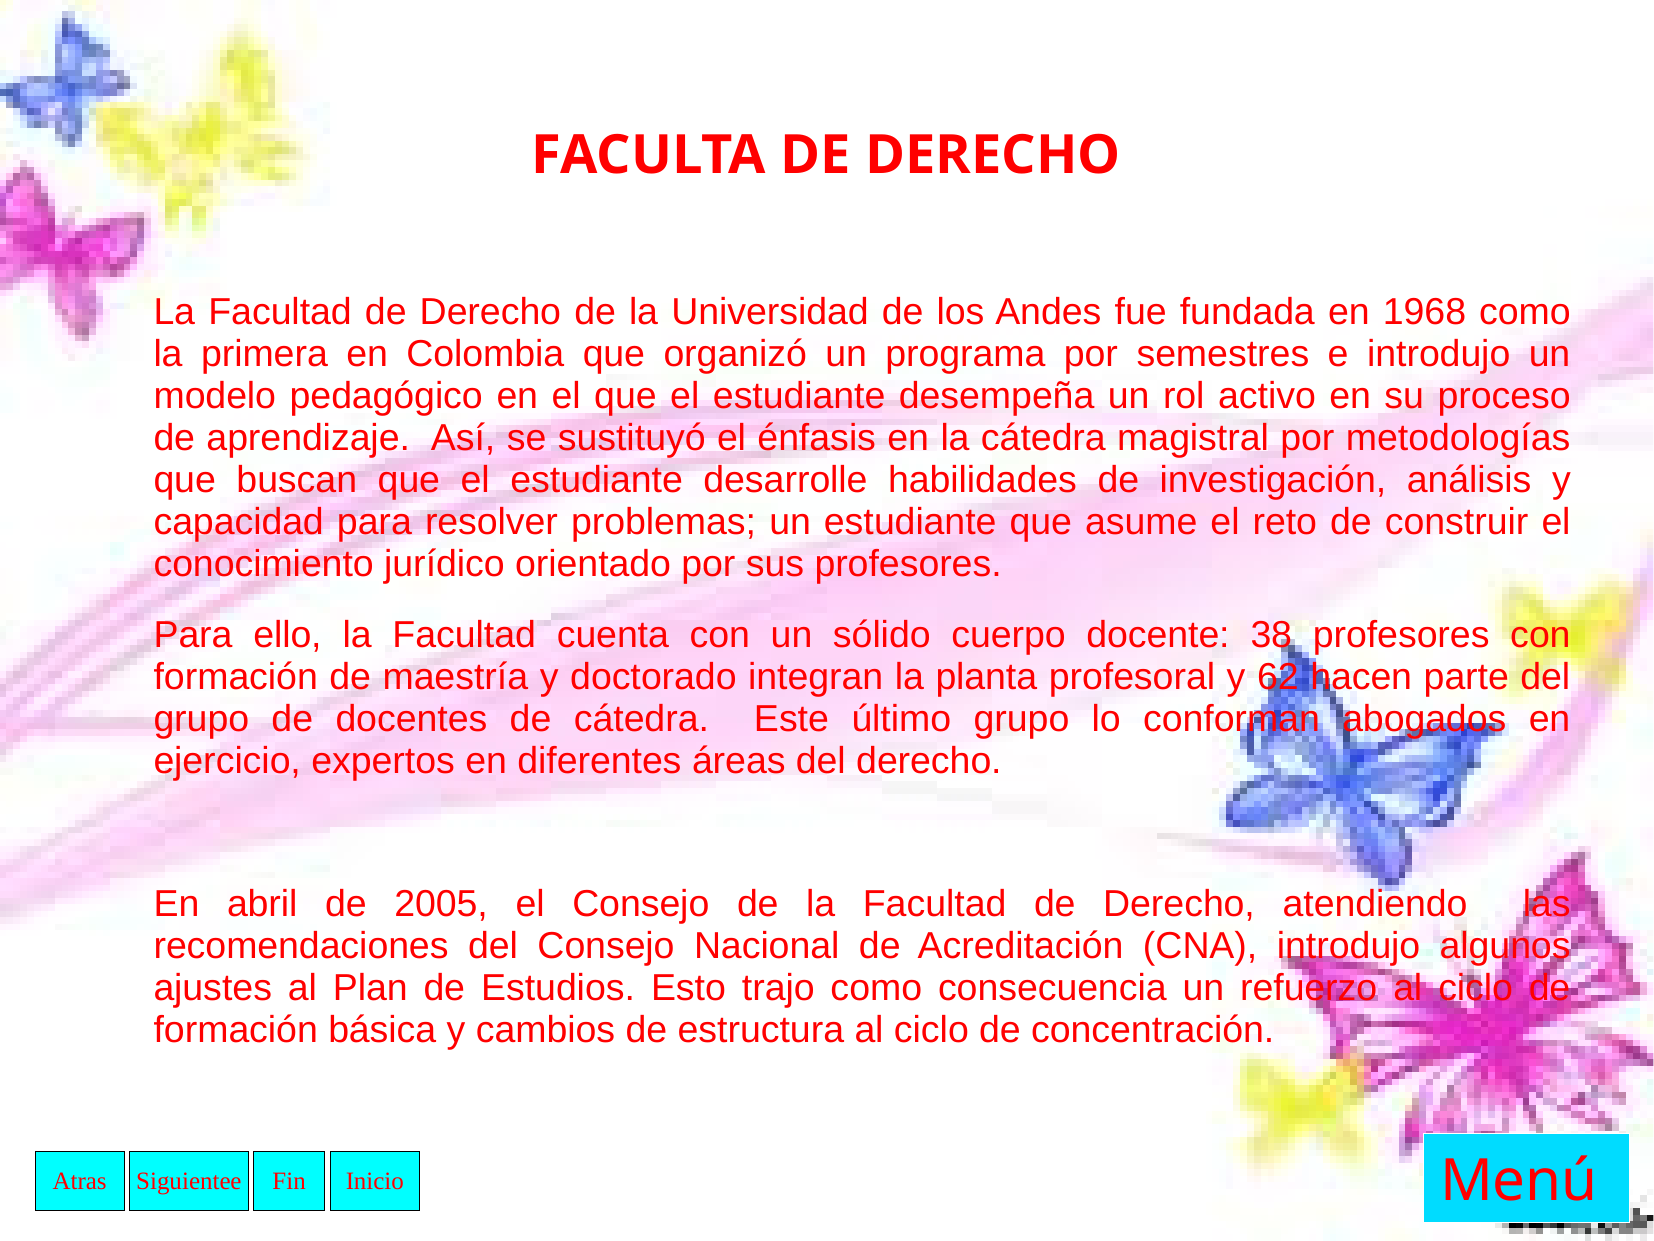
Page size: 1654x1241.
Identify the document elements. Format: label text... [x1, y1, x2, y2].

list La Facultad de Derecho de la Universidad de los Andes fue fundada en 1968 como la primera en Colombia que organizó un programa por semestres e introdujo un modelo pedagógico en el que el estudiante desempeña un rol activo en su proceso de aprendizaje. Así, se sustituyó el énfasis en la cátedra magistral por metodologías que buscan que el estudiante desarrolle habilidades de investigación, análisis y capacidad para resolver problemas; un estudiante que asume el reto de construir el conocimiento jurídico orientado por sus profesores. Para ello, la Facultad cuenta con un sólido cuerpo docente: 38 profesores con formación de maestría y doctorado integran la planta profesoral y 62 hacen parte del grupo de docentes de cátedra. Este último grupo lo conforman abogados en ejercicio, expertos en diferentes áreas del derecho. En abril de 2005, el Consejo de la Facultad de Derecho, atendiendo las recomendaciones del Consejo Nacional de Acreditación (CNA), introdujo algunos ajustes al Plan de Estudios. Esto trajo como consecuencia un refuerzo al ciclo de formación básica y cambios de estructura al ciclo de concentración. [82, 290, 1571, 1109]
text_box Siguientee [129, 1151, 249, 1211]
picture [0, 0, 1654, 1241]
text_box Inicio [330, 1151, 420, 1211]
text_box Atras [35, 1151, 125, 1211]
text_box Fin [253, 1151, 325, 1211]
text_box Menú [1423, 1133, 1630, 1223]
title FACULTA DE DERECHO [82, 49, 1571, 257]
